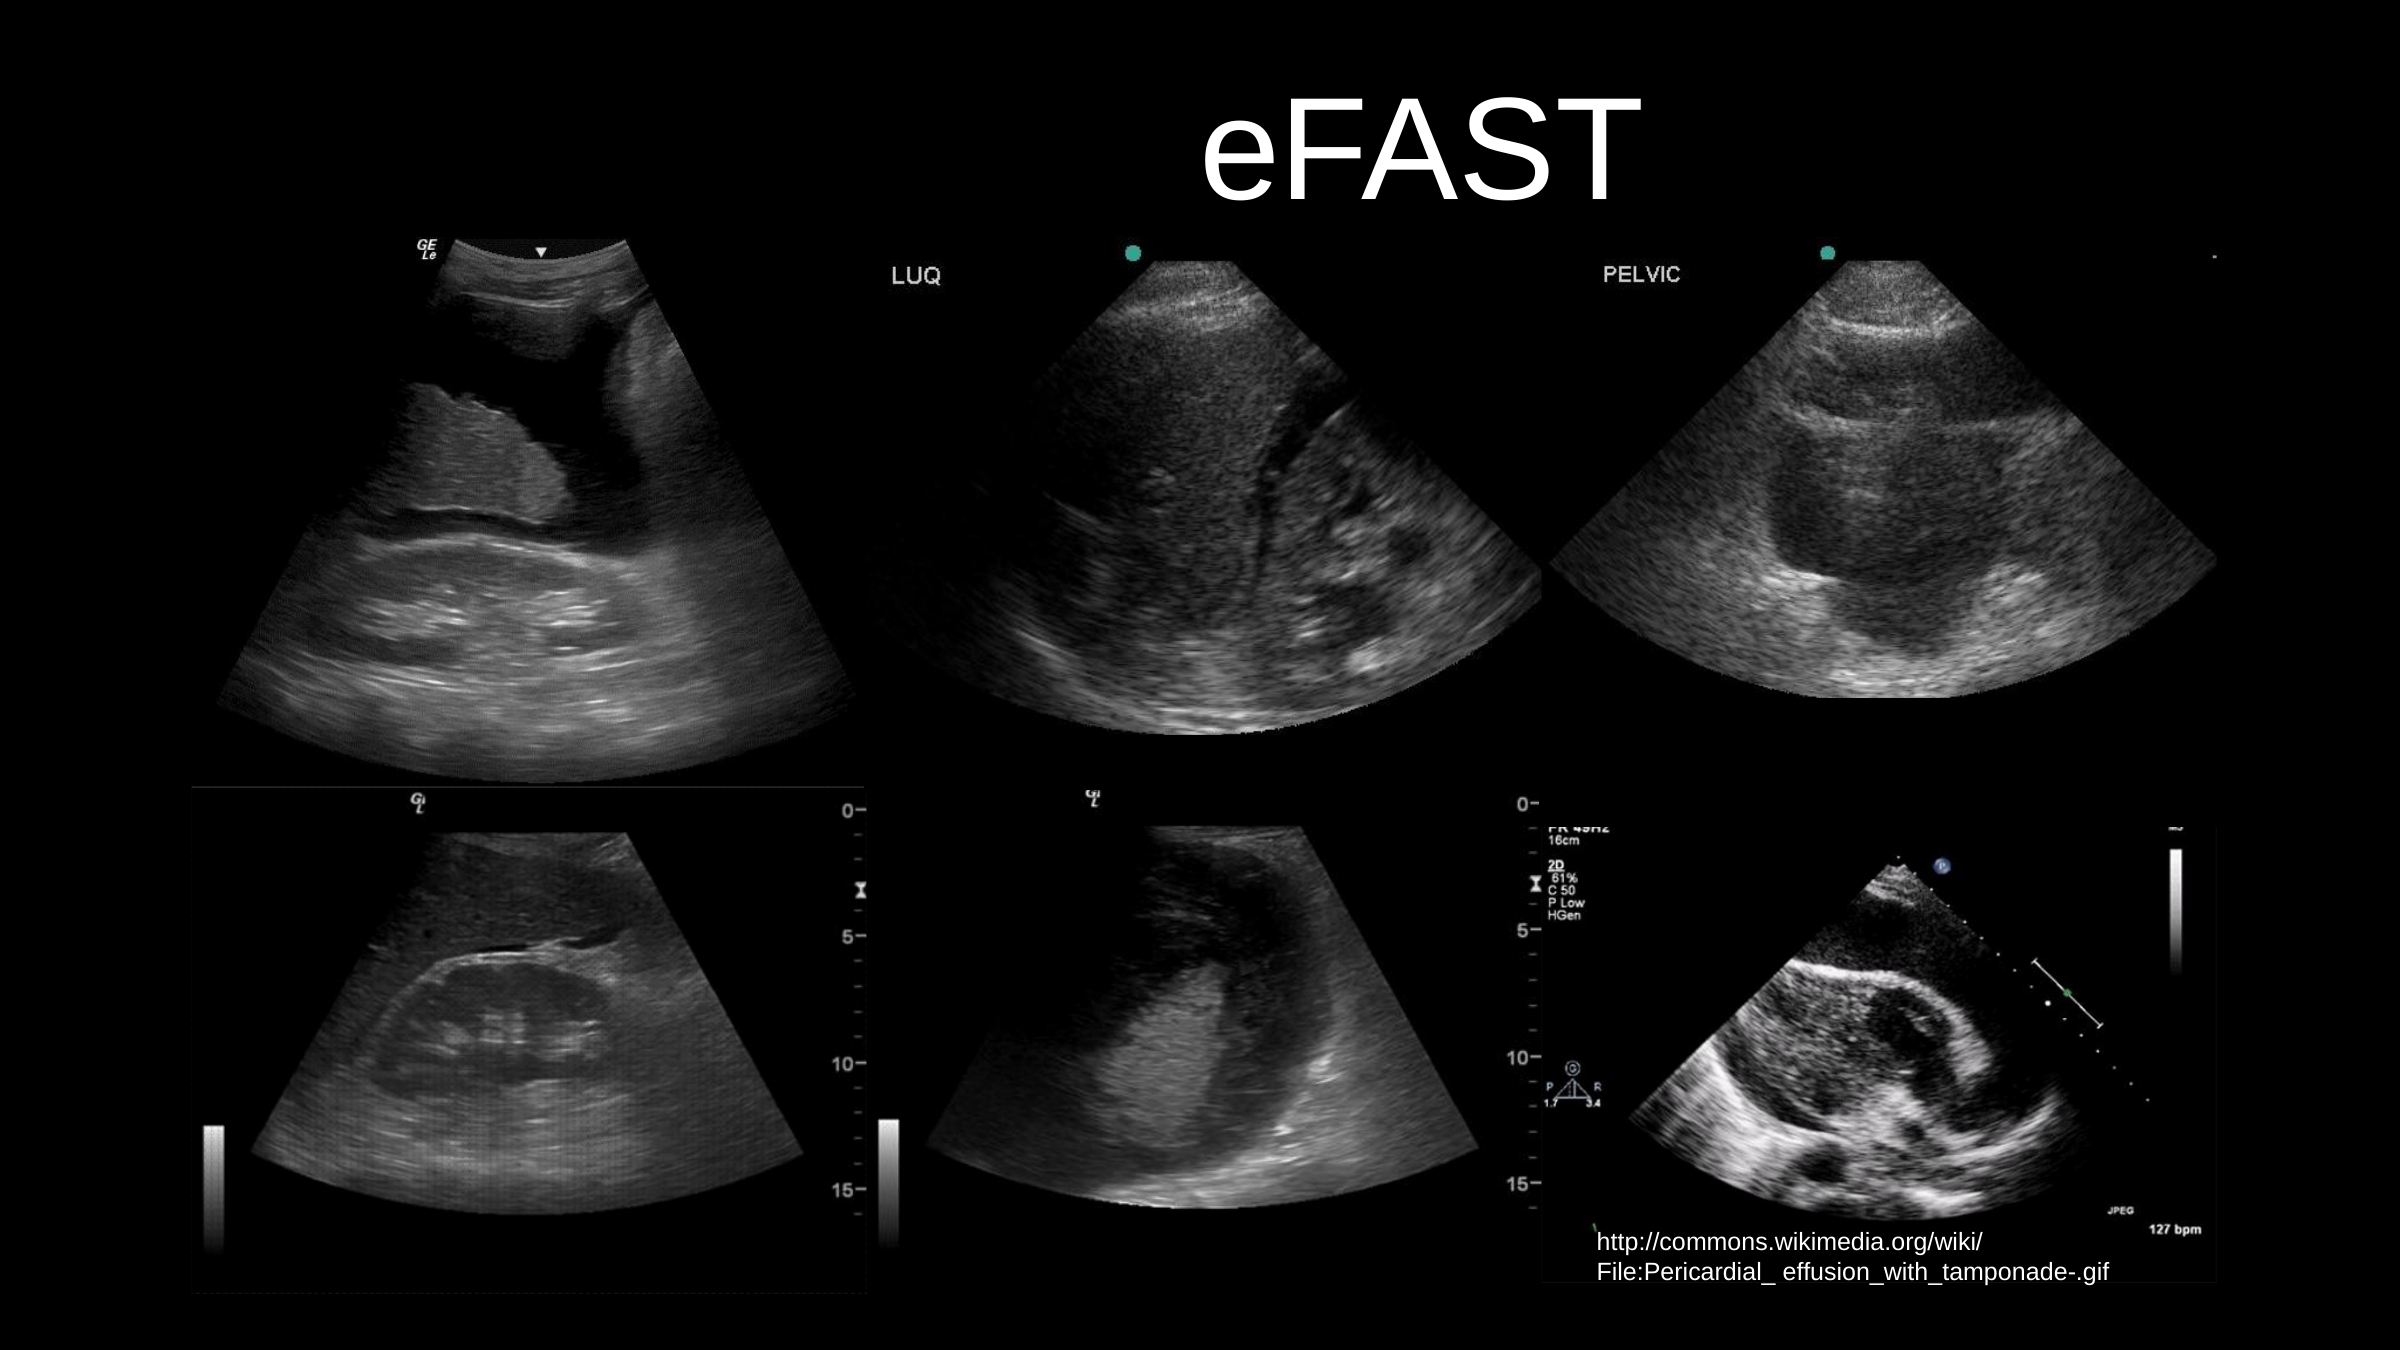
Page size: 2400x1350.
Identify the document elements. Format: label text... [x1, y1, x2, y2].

text_box http://commons.wikimedia.org/wiki/File:Pericardial_ effusion_with_tamponade-.gif [1594, 1225, 2164, 1286]
title eFAST [120, 54, 2280, 280]
text_box [0, 0, 2400, 1350]
